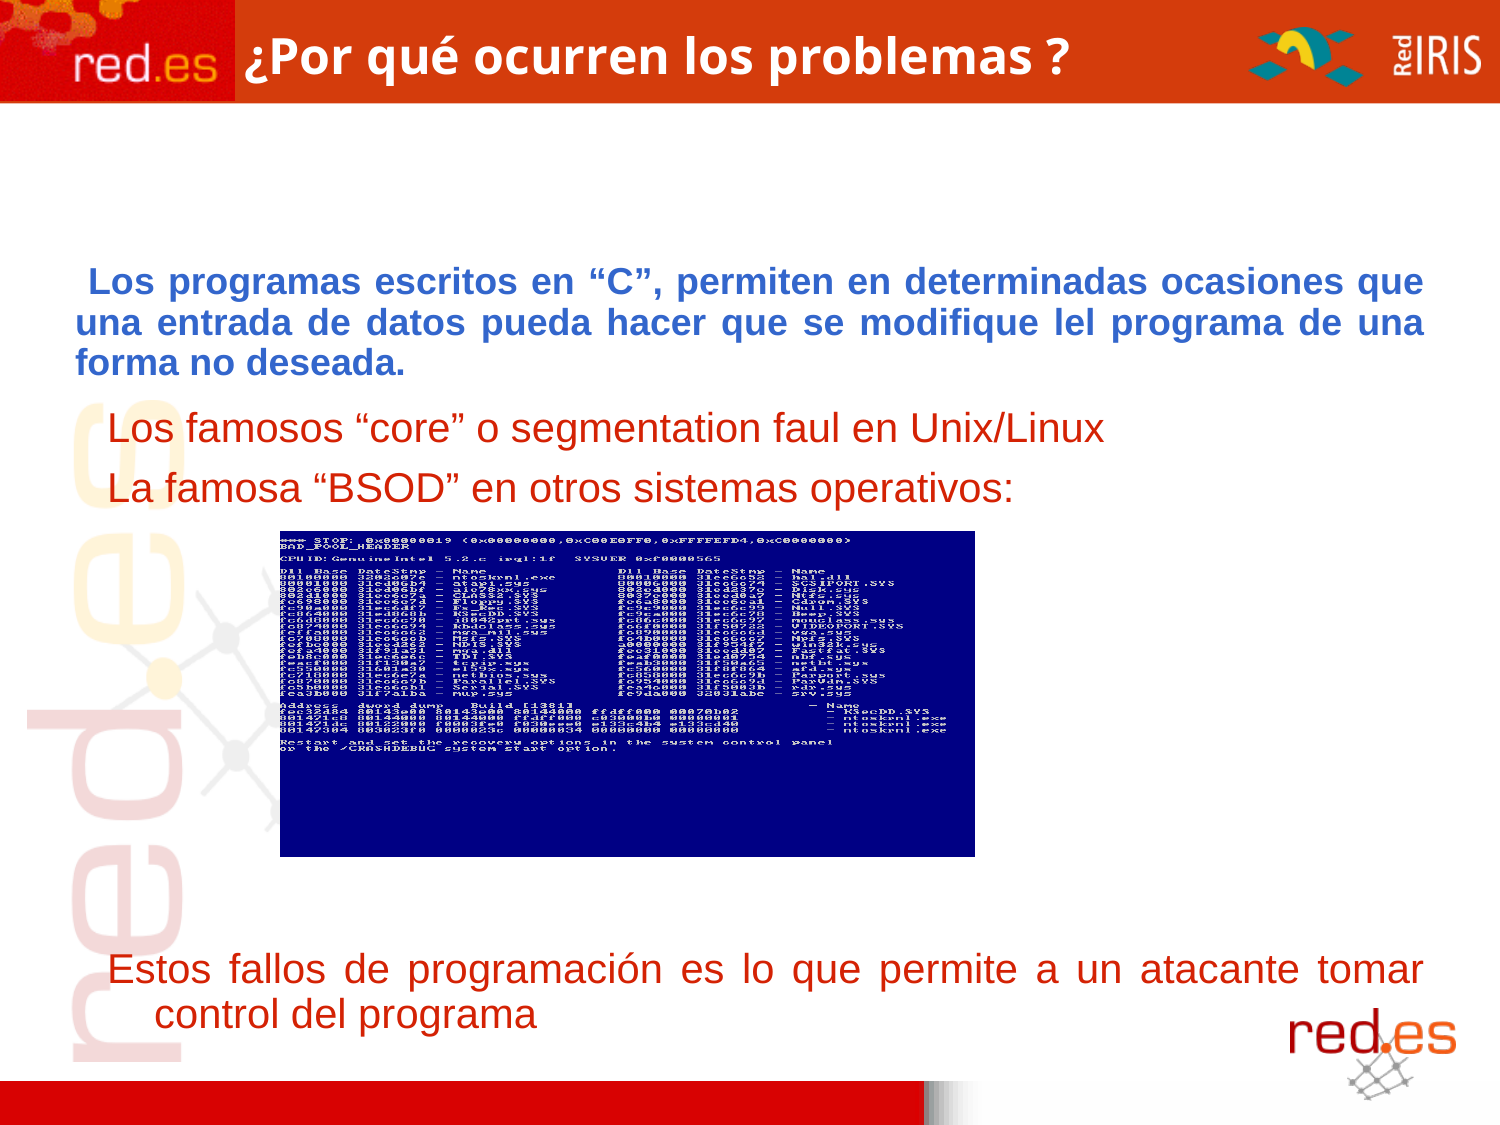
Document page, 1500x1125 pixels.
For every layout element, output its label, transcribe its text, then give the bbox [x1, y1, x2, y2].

picture [280, 531, 975, 857]
picture [0, 0, 235, 101]
list Los programas escritos en “C”, permiten en determinadas ocasiones que una entrada de datos pueda hacer que se modifique lel programa de una forma no deseada. Los famosos “core” o segmentation faul en Unix/Linux La famosa “BSOD” en otros sistemas operativos: Estos fallos de programación es lo que permite a un atacante tomar control del programa [75, 262, 1426, 1040]
picture [1412, 27, 1481, 87]
picture [27, 400, 345, 1062]
title ¿Por qué ocurren los problemas ? [244, 0, 1412, 121]
picture [0, 1008, 1500, 1125]
